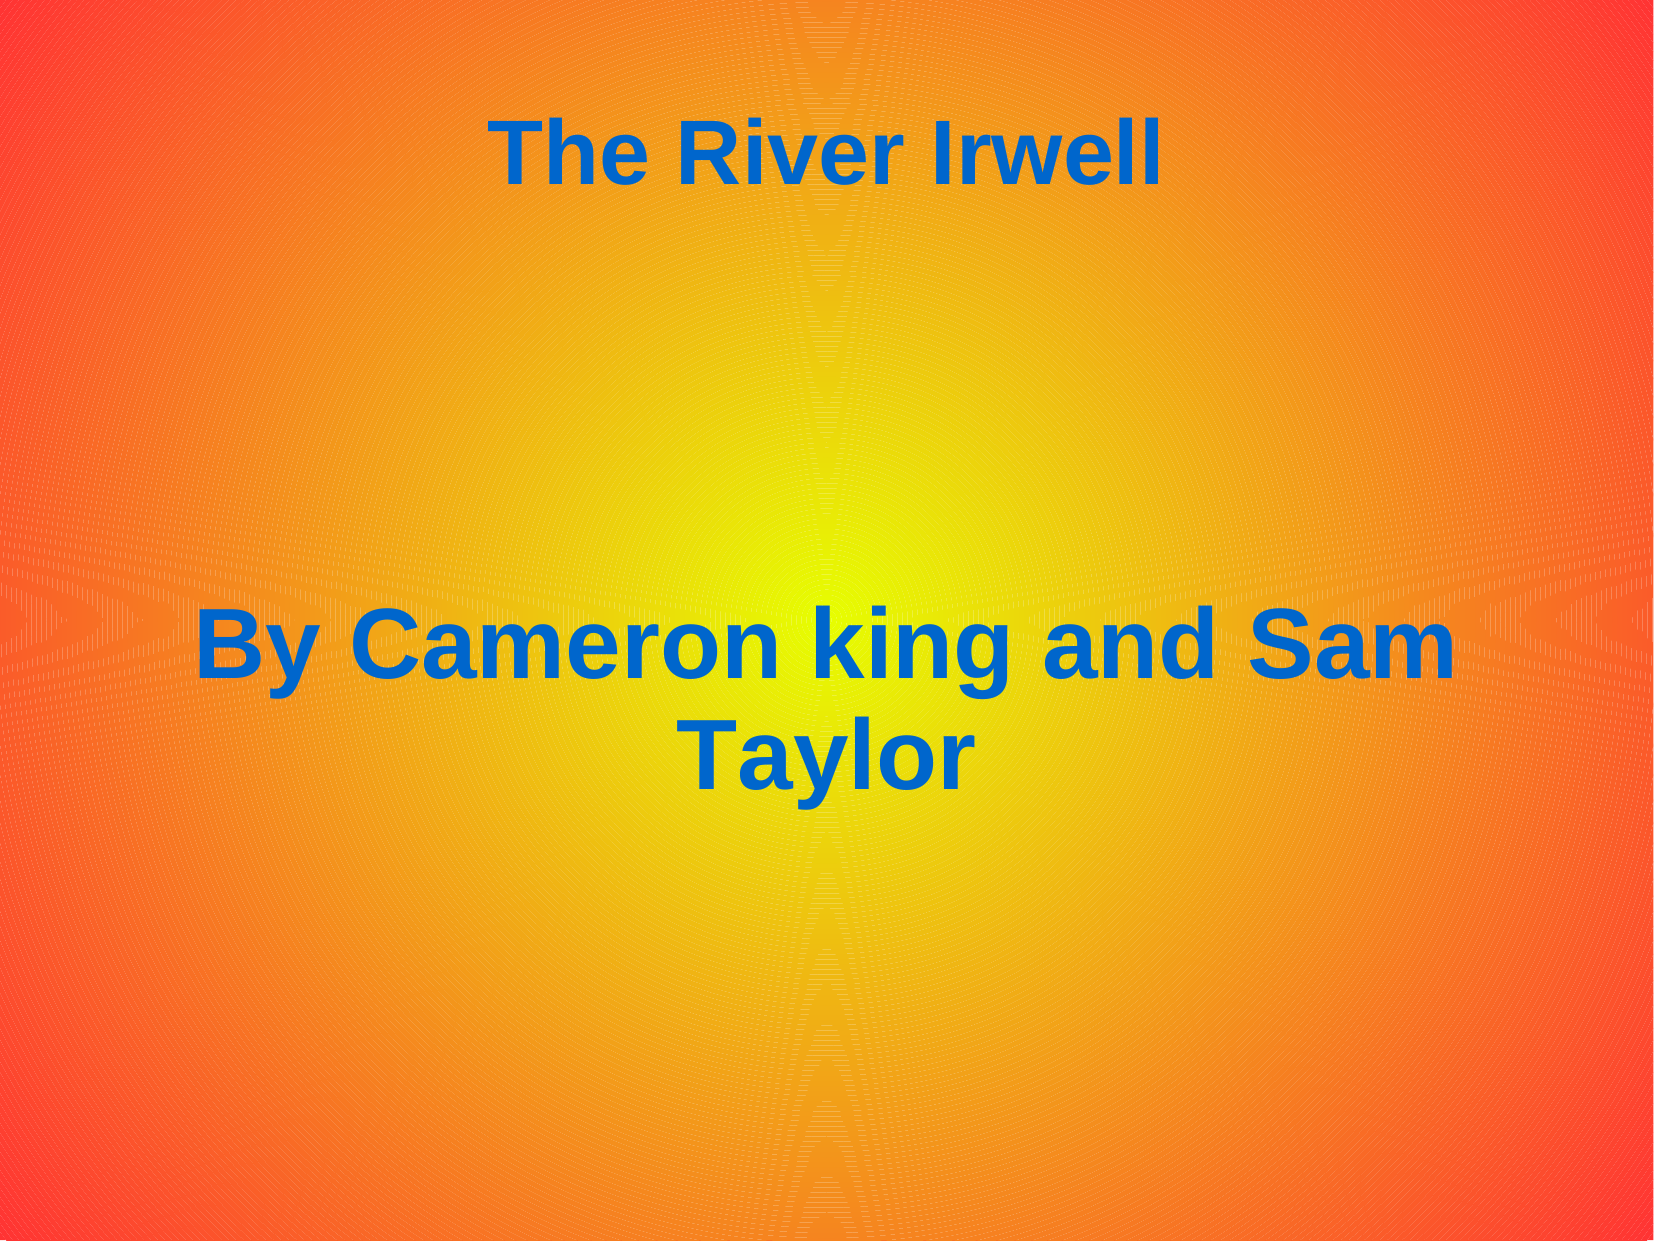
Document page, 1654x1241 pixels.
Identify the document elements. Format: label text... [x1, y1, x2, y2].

title The River Irwell [82, 49, 1571, 257]
subtitle By Cameron king and Sam Taylor [82, 290, 1571, 1109]
